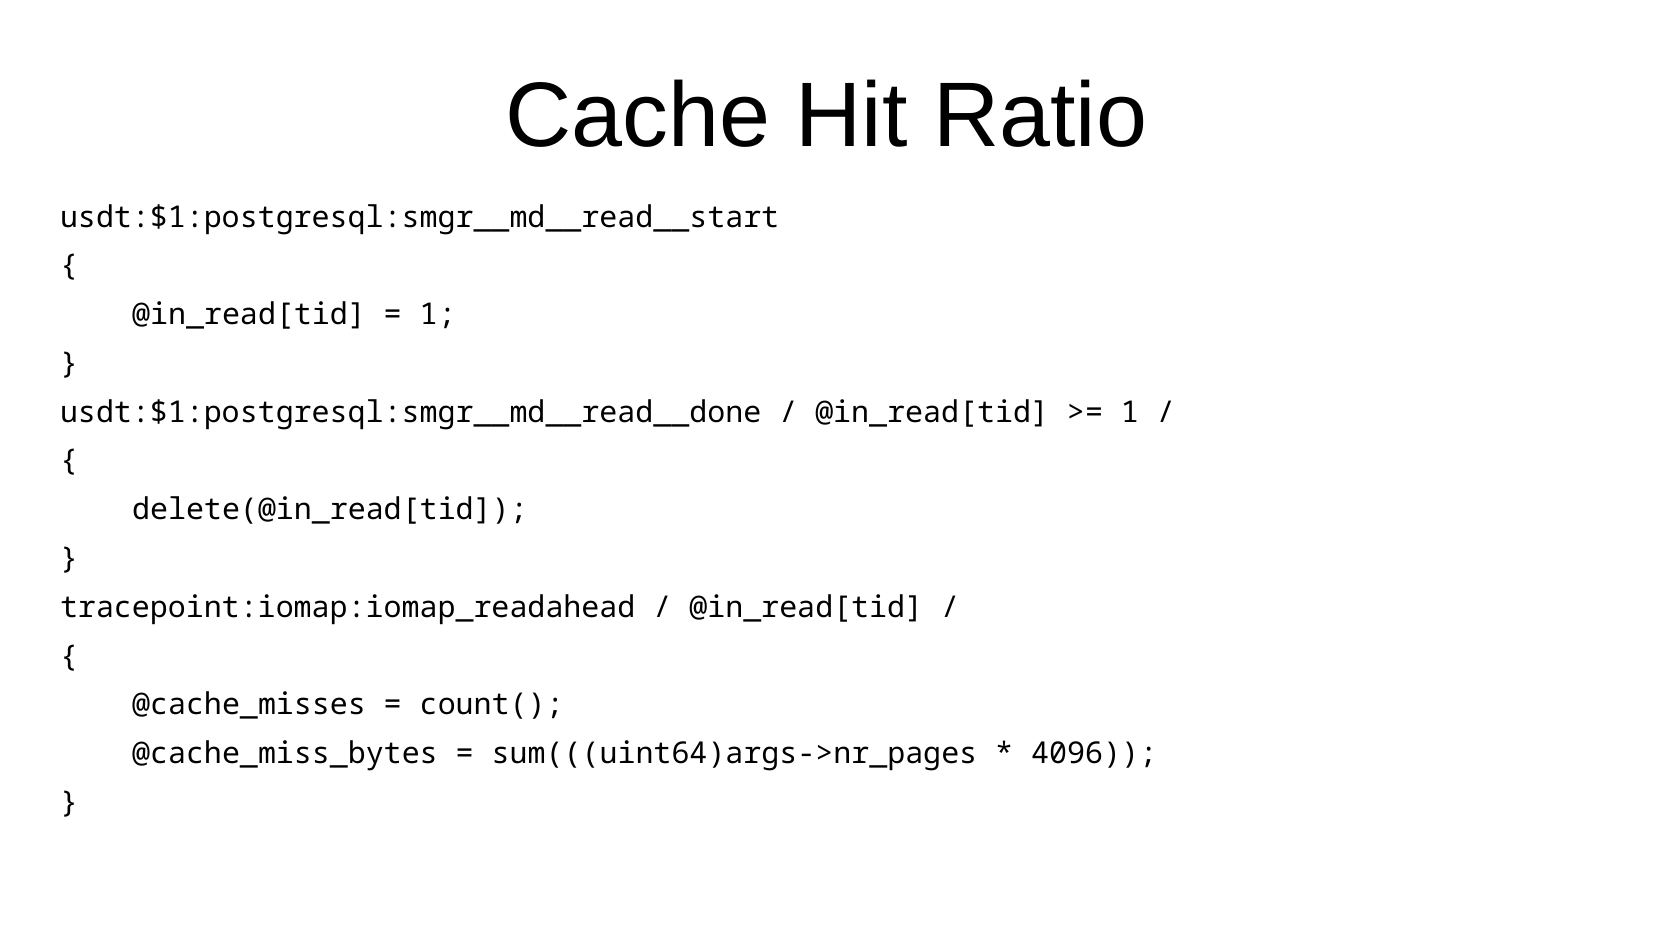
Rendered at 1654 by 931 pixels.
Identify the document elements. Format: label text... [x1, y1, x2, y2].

title Cache Hit Ratio [82, 37, 1571, 193]
list usdt:$1:postgresql:smgr__md__read__start { @in_read[tid] = 1; } usdt:$1:postgresql:smgr__md__read__done / @in_read[tid] >= 1 / { delete(@in_read[tid]); } tracepoint:iomap:iomap_readahead / @in_read[tid] / { @cache_misses = count(); @cache_miss_bytes = sum(((uint64)args->nr_pages * 4096)); } [60, 195, 1591, 826]
